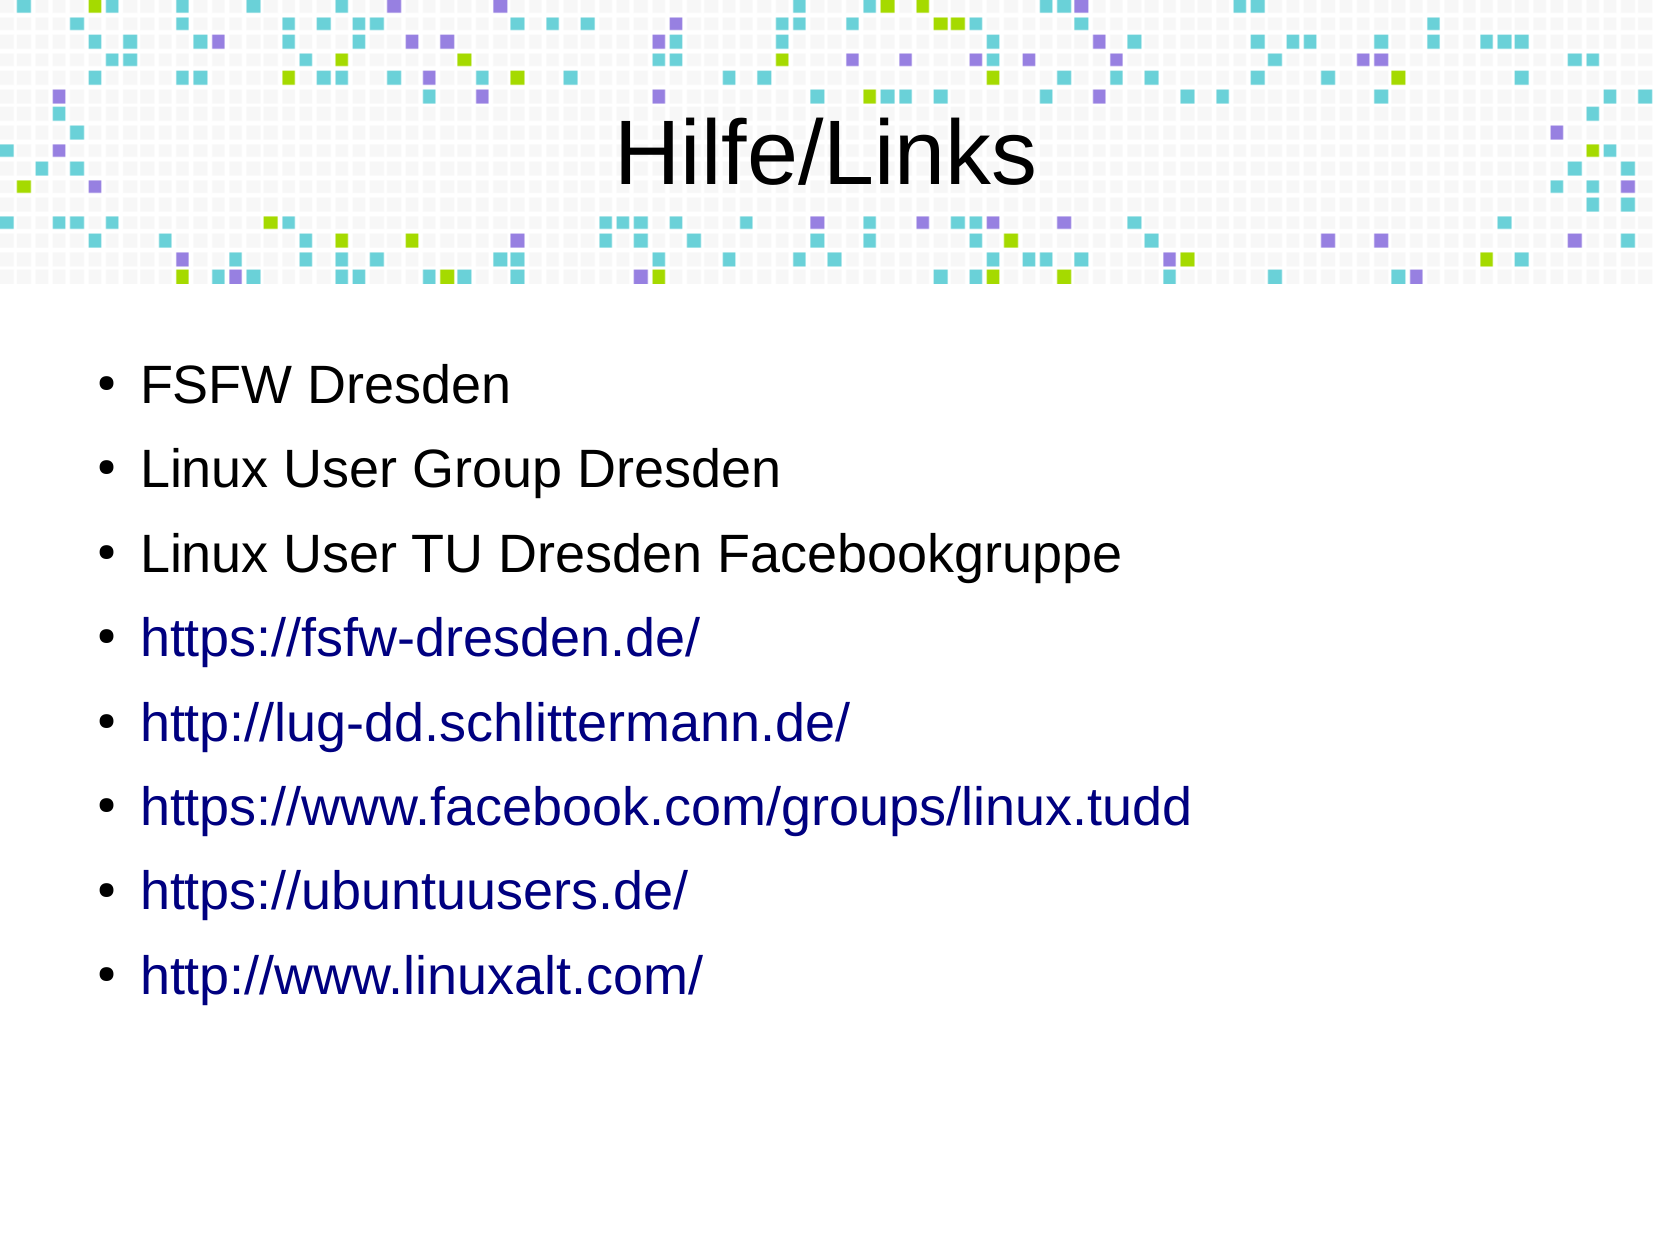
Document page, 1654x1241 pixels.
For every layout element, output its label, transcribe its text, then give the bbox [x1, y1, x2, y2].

title Hilfe/Links [82, 49, 1571, 257]
picture [0, 0, 1654, 284]
list FSFW Dresden Linux User Group Dresden Linux User TU Dresden Facebookgruppe https://fsfw-dresden.de/ http://lug-dd.schlittermann.de/ https://www.facebook.com/groups/linux.tudd https://ubuntuusers.de/ http://www.linuxalt.com/ [82, 354, 1571, 1010]
